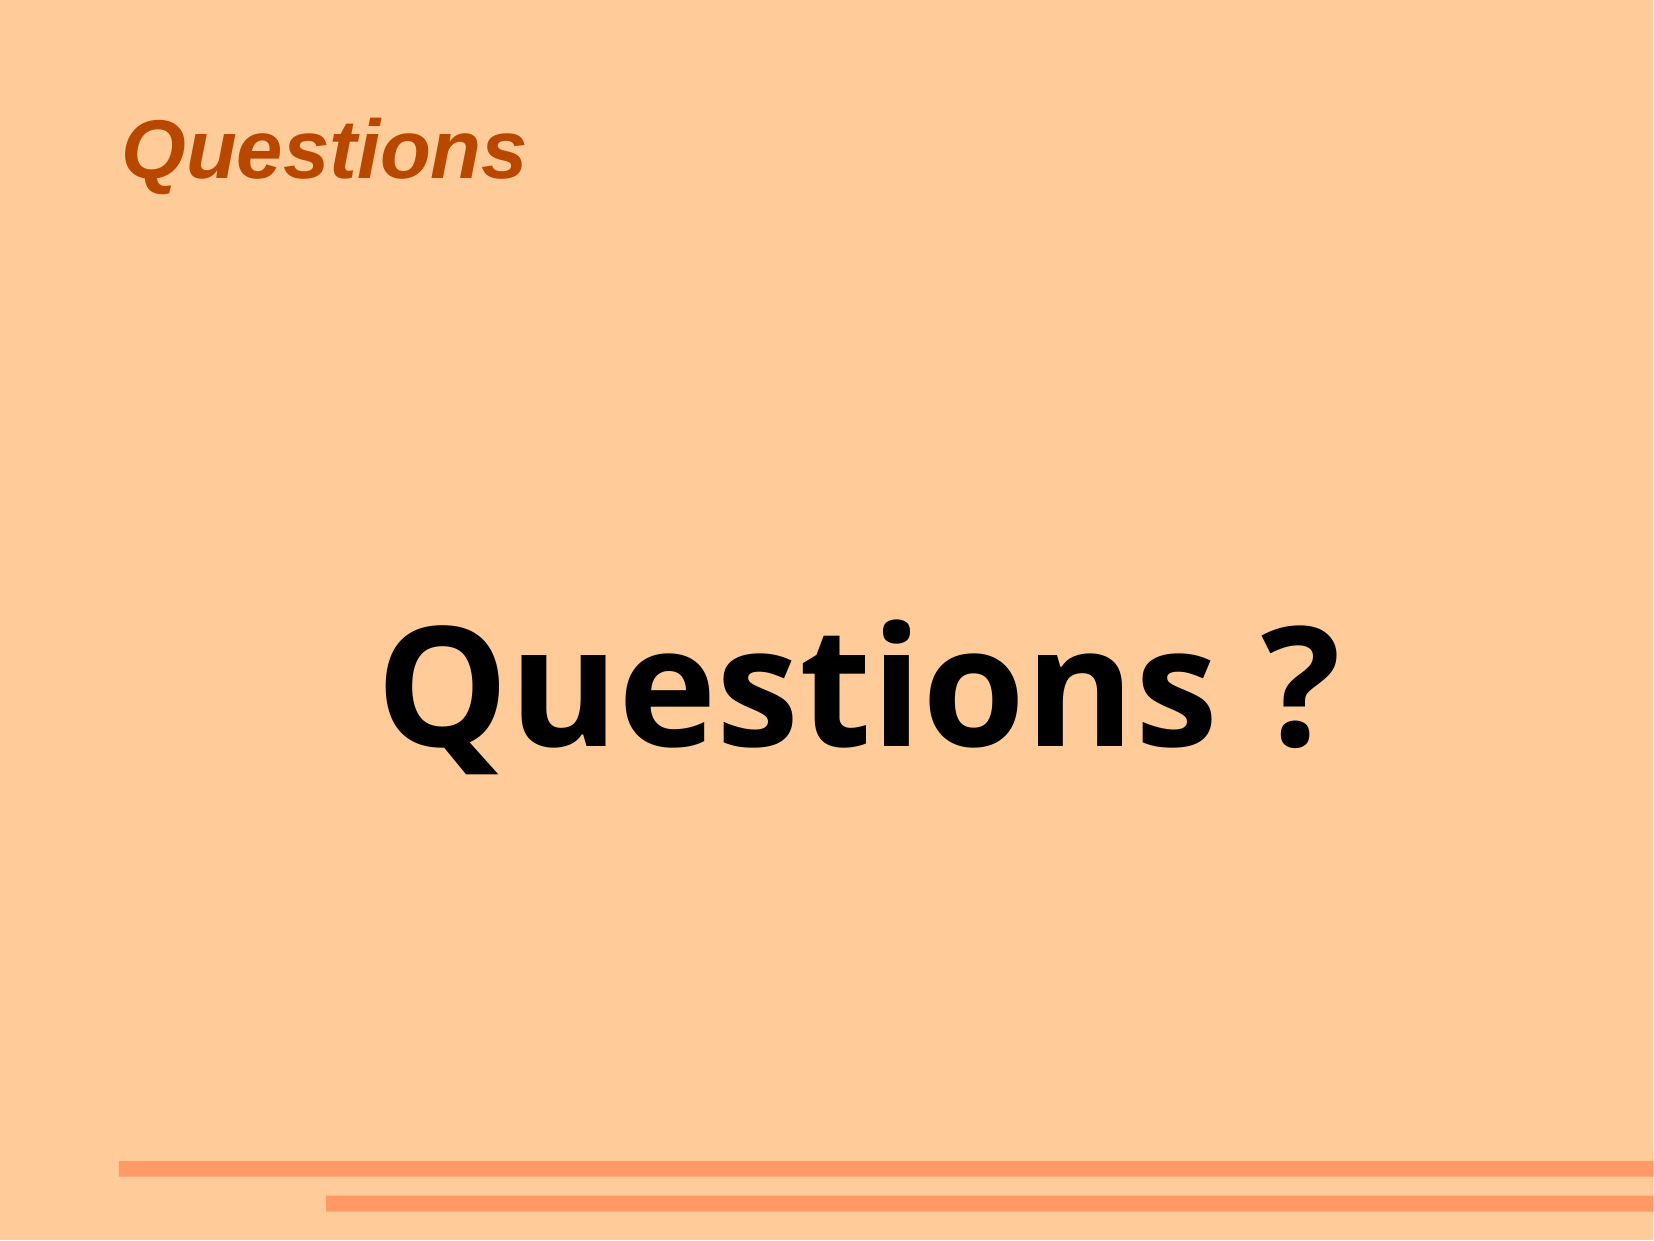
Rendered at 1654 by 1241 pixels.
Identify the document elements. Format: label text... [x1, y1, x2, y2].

subtitle Questions ? [121, 329, 1561, 1034]
title Questions [121, 53, 1534, 246]
